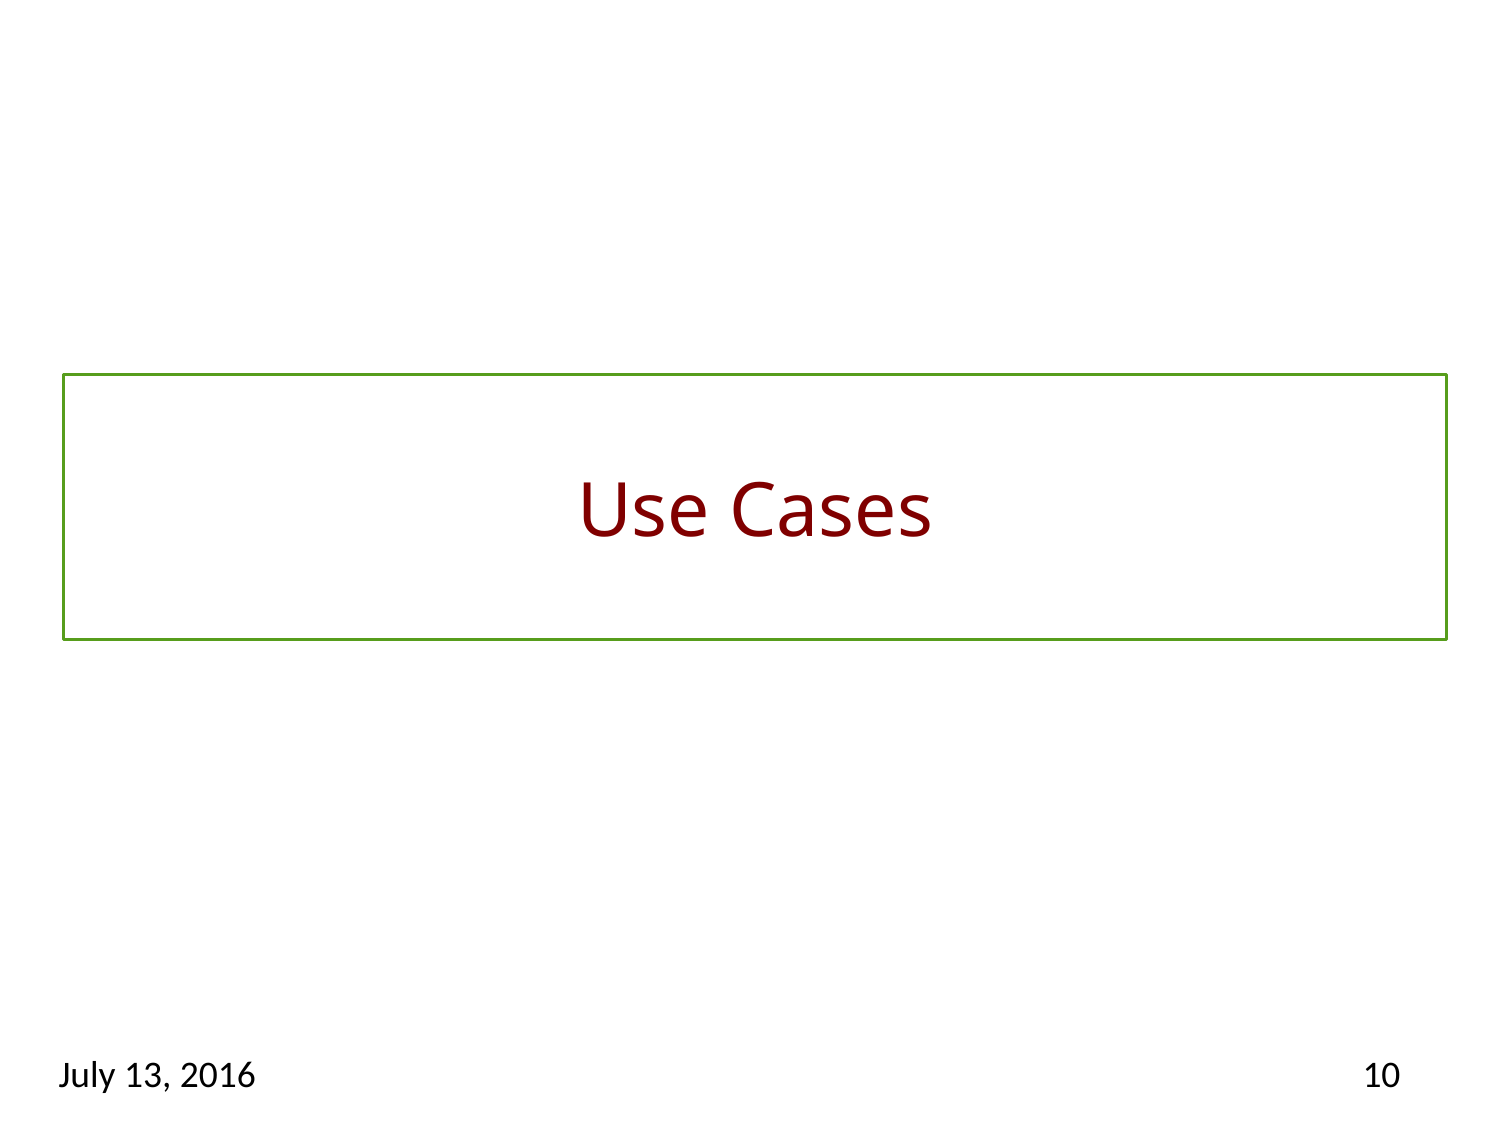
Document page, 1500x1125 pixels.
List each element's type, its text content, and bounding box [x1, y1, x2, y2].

title Use Cases [63, 374, 1447, 640]
